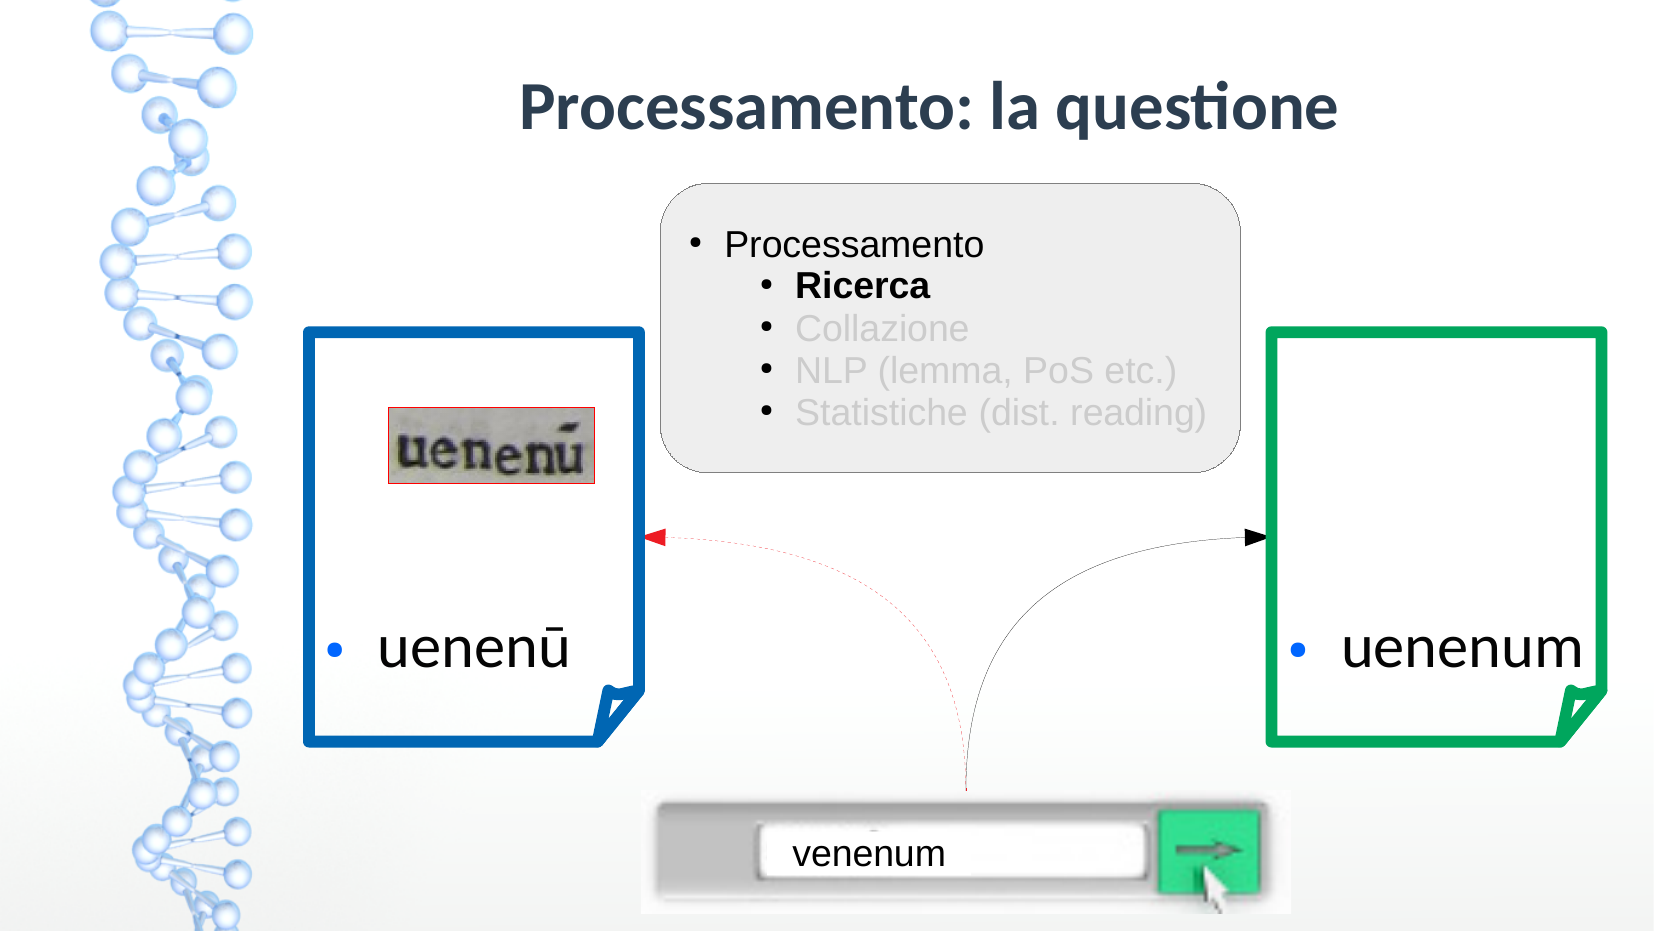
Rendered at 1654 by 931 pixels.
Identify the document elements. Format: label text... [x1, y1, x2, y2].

list uenenū [315, 620, 626, 703]
picture [0, 0, 1654, 931]
list uenenum [1270, 620, 1590, 703]
text_box venenum [767, 831, 972, 876]
title Processamento: la questione [265, 35, 1595, 189]
text_box Processamento Ricerca Collazione NLP (lemma, PoS etc.) Statistiche (dist. reading) [660, 183, 1241, 473]
